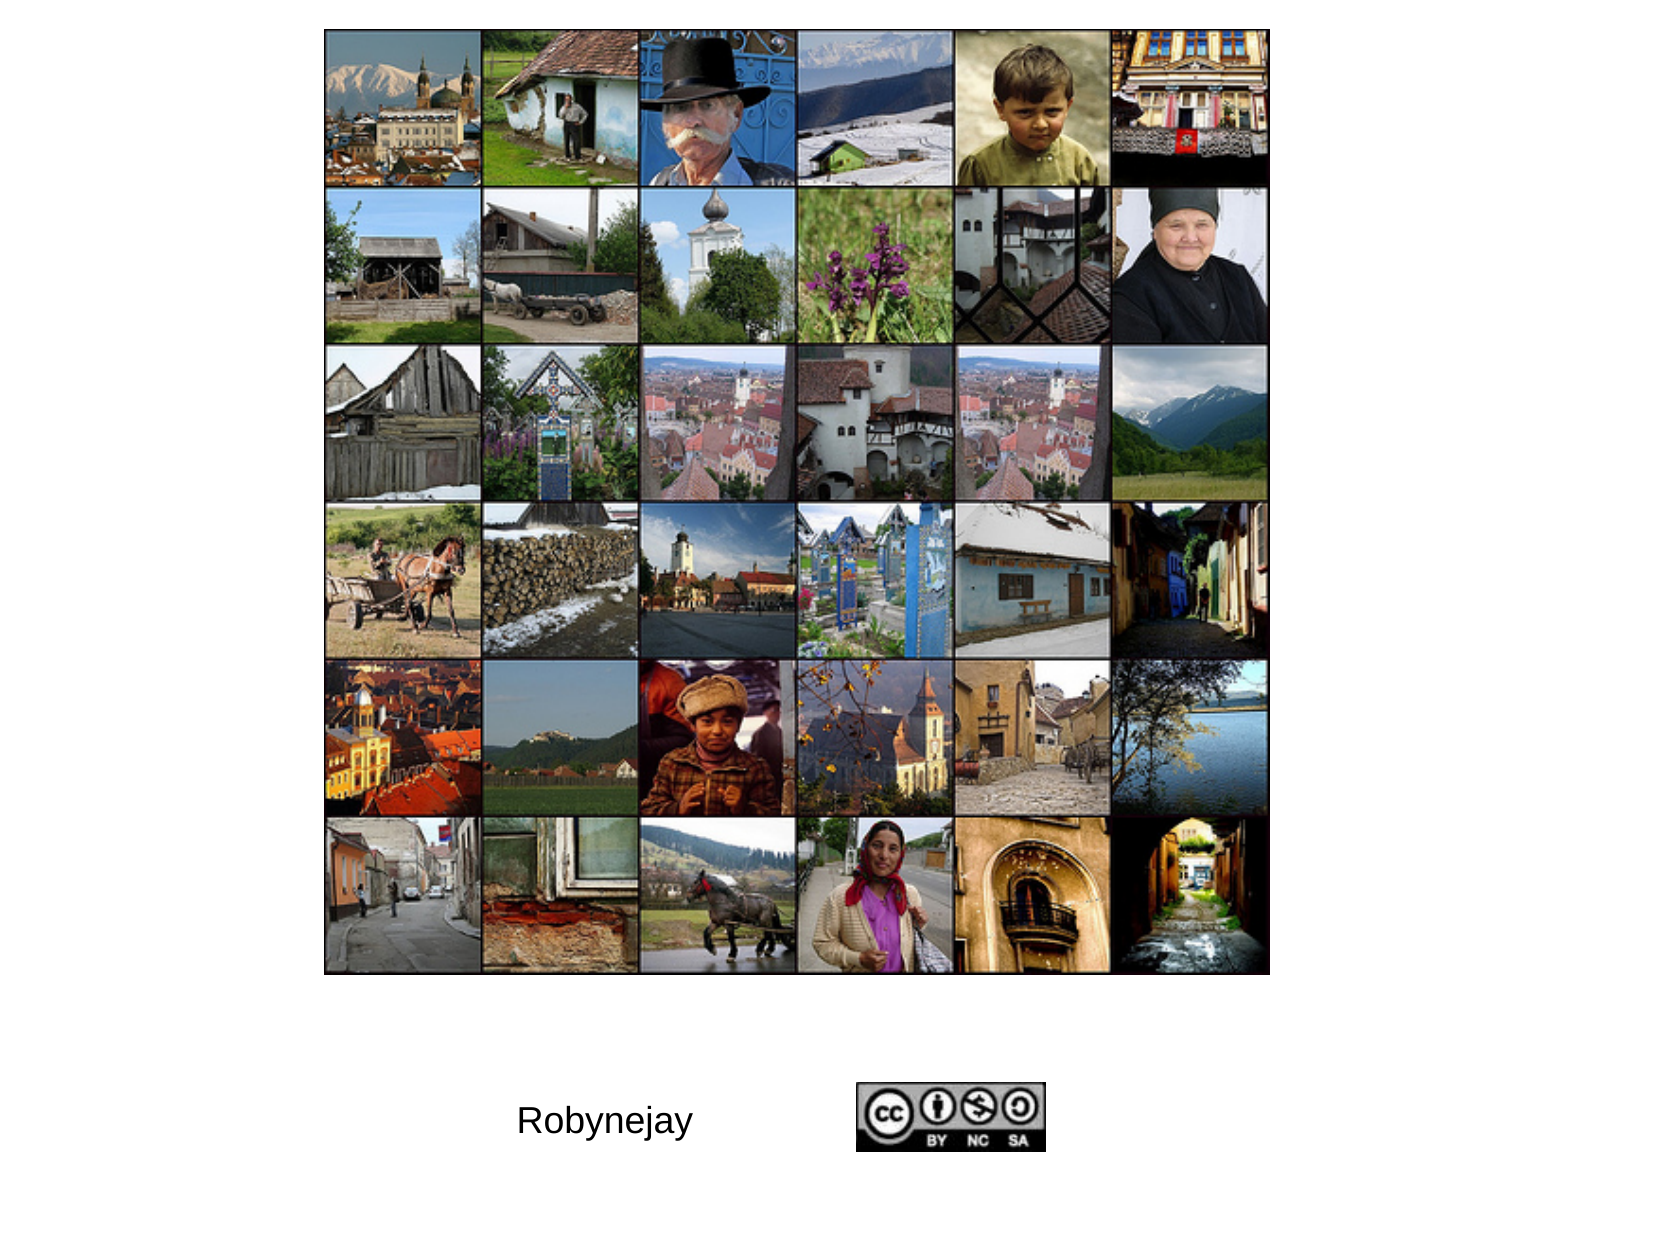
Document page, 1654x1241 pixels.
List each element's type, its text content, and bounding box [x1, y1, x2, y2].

text_box Robynejay [501, 1092, 708, 1150]
picture [856, 1082, 1046, 1152]
picture [324, 29, 1270, 975]
